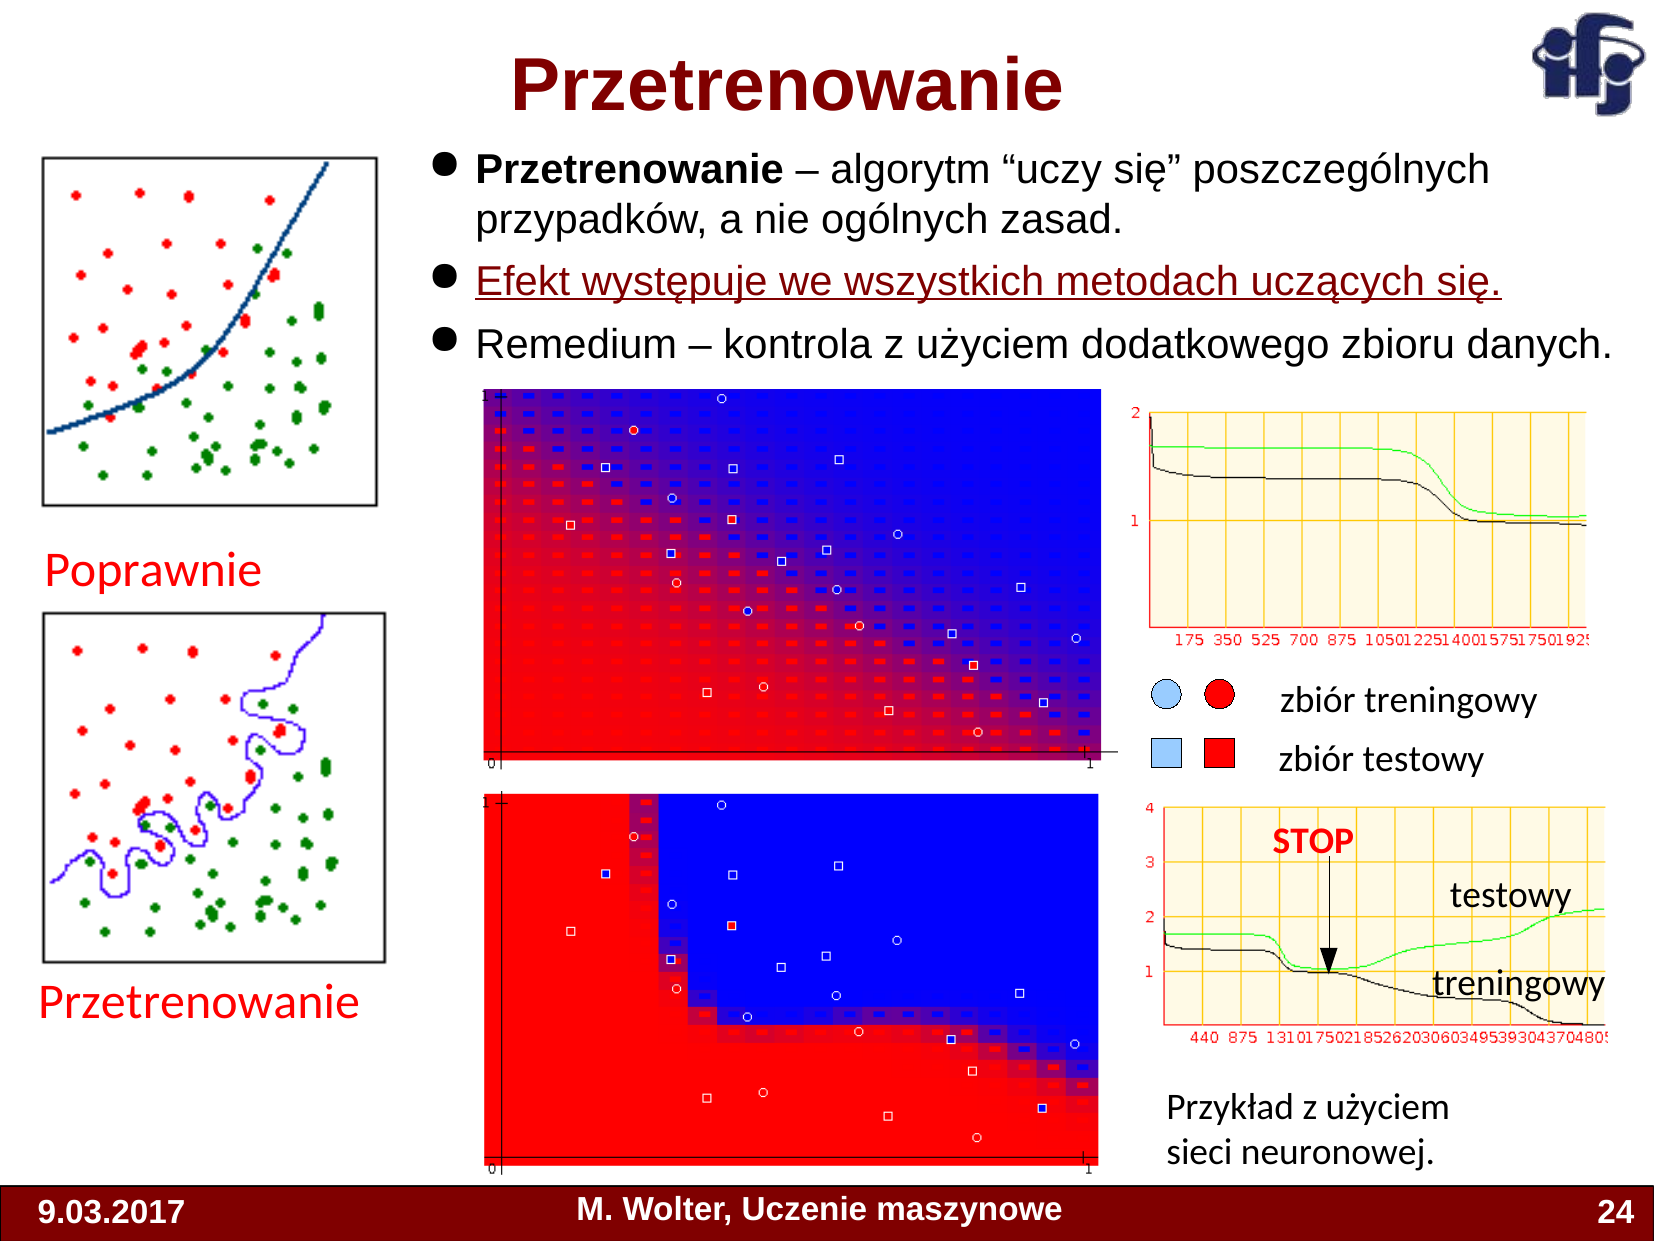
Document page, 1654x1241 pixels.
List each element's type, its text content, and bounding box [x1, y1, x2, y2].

text_box Przykład z użyciem sieci neuronowej. [1151, 1074, 1541, 1180]
text_box testowy [1435, 862, 1613, 923]
text_box Poprawnie [29, 528, 369, 604]
text_box [1204, 738, 1235, 768]
picture [1525, 0, 1654, 129]
text_box STOP [1257, 809, 1400, 869]
chart [18, 120, 462, 1032]
text_box zbiór testowy [1263, 726, 1546, 787]
list Przetrenowanie – algorytm “uczy się” poszczególnych przypadków, a nie ogólnych zasad. Efekt występuje we wszystkich metodach uczących się. Remedium – kontrola z użyciem dodatkowego zbioru danych. [413, 133, 1654, 479]
text_box [1151, 738, 1182, 768]
text_box Przetrenowanie [23, 960, 376, 1037]
text_box [1204, 679, 1235, 709]
text_box [1151, 679, 1182, 709]
picture [1135, 803, 1608, 1048]
text_box zbiór treningowy [1265, 667, 1611, 728]
picture [478, 389, 1589, 774]
text_box treningowy [1417, 950, 1654, 1011]
picture [482, 791, 1099, 1176]
title Przetrenowanie [496, 23, 1613, 133]
